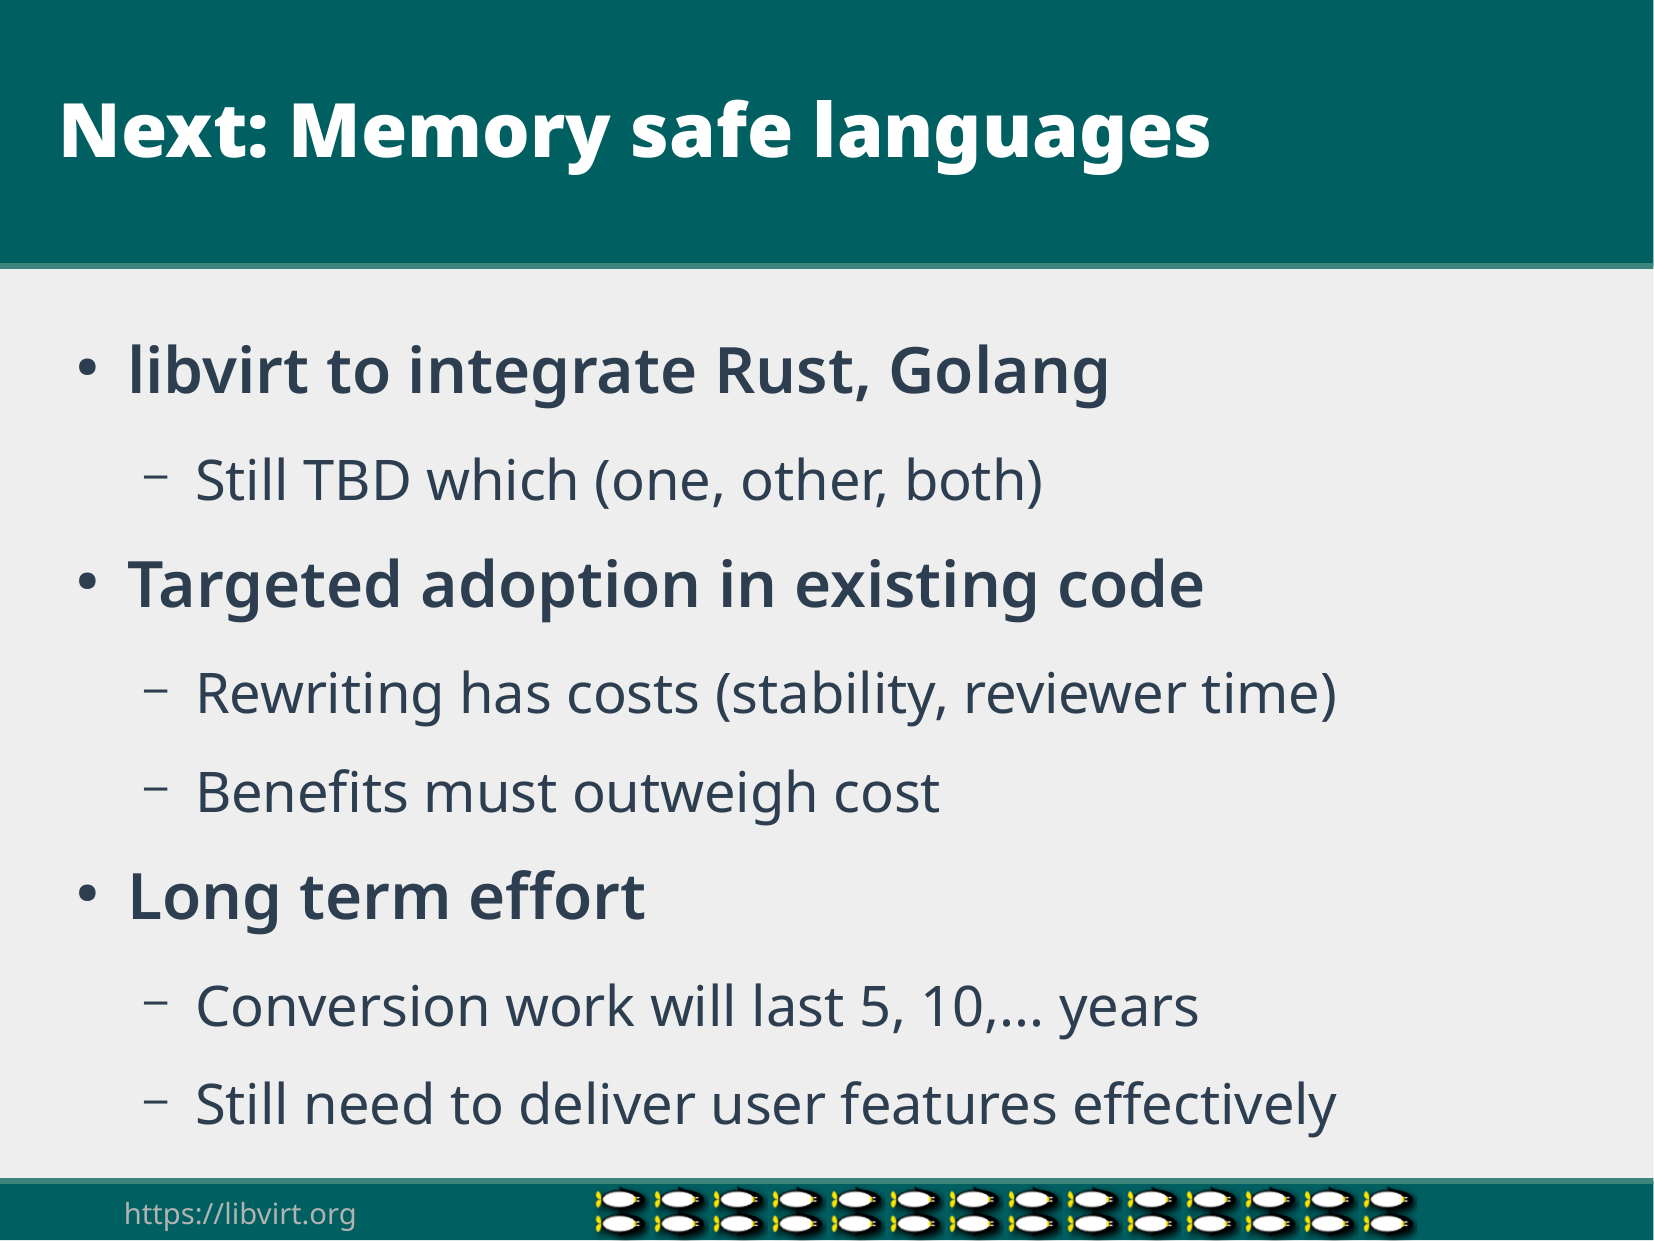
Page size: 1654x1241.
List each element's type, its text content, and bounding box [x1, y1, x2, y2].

list libvirt to integrate Rust, Golang Still TBD which (one, other, both) Targeted adoption in existing code Rewriting has costs (stability, reviewer time) Benefits must outweigh cost Long term effort Conversion work will last 5, 10,... years Still need to deliver user features effectively [59, 324, 1595, 1152]
text_box [590, 1181, 1418, 1241]
title Next: Memory safe languages [59, 49, 1595, 207]
